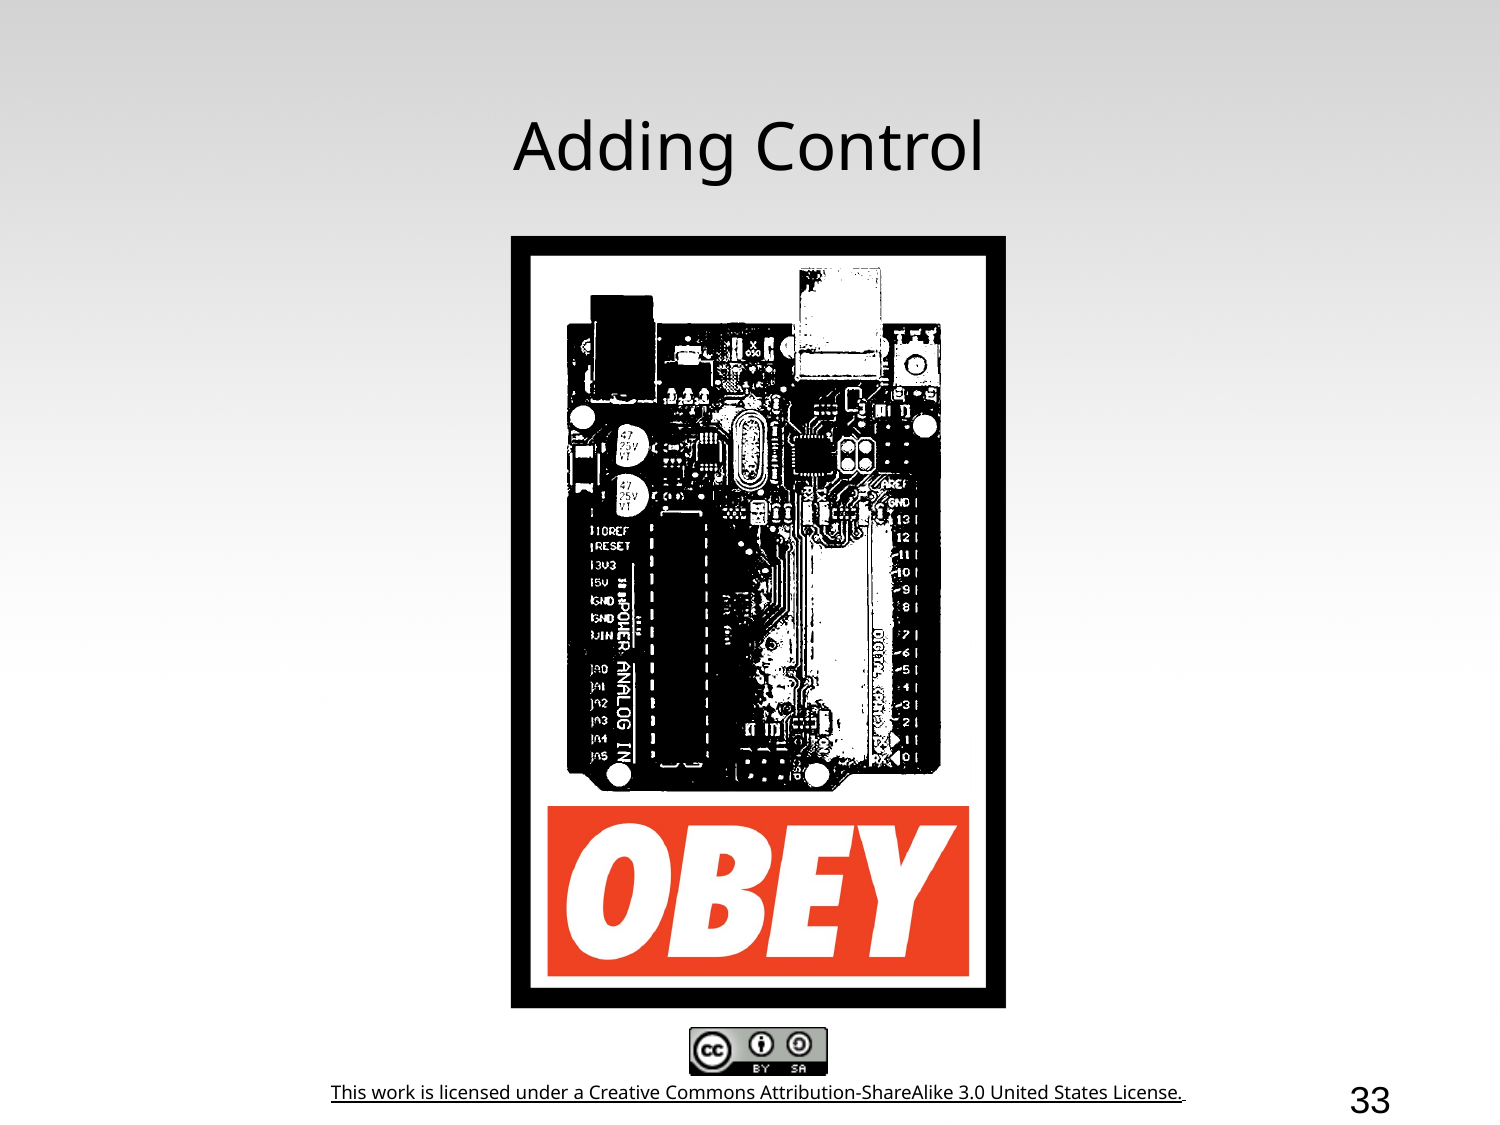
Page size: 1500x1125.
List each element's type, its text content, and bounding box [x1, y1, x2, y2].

picture [0, 0, 1500, 1125]
title Adding Control [112, 49, 1388, 238]
